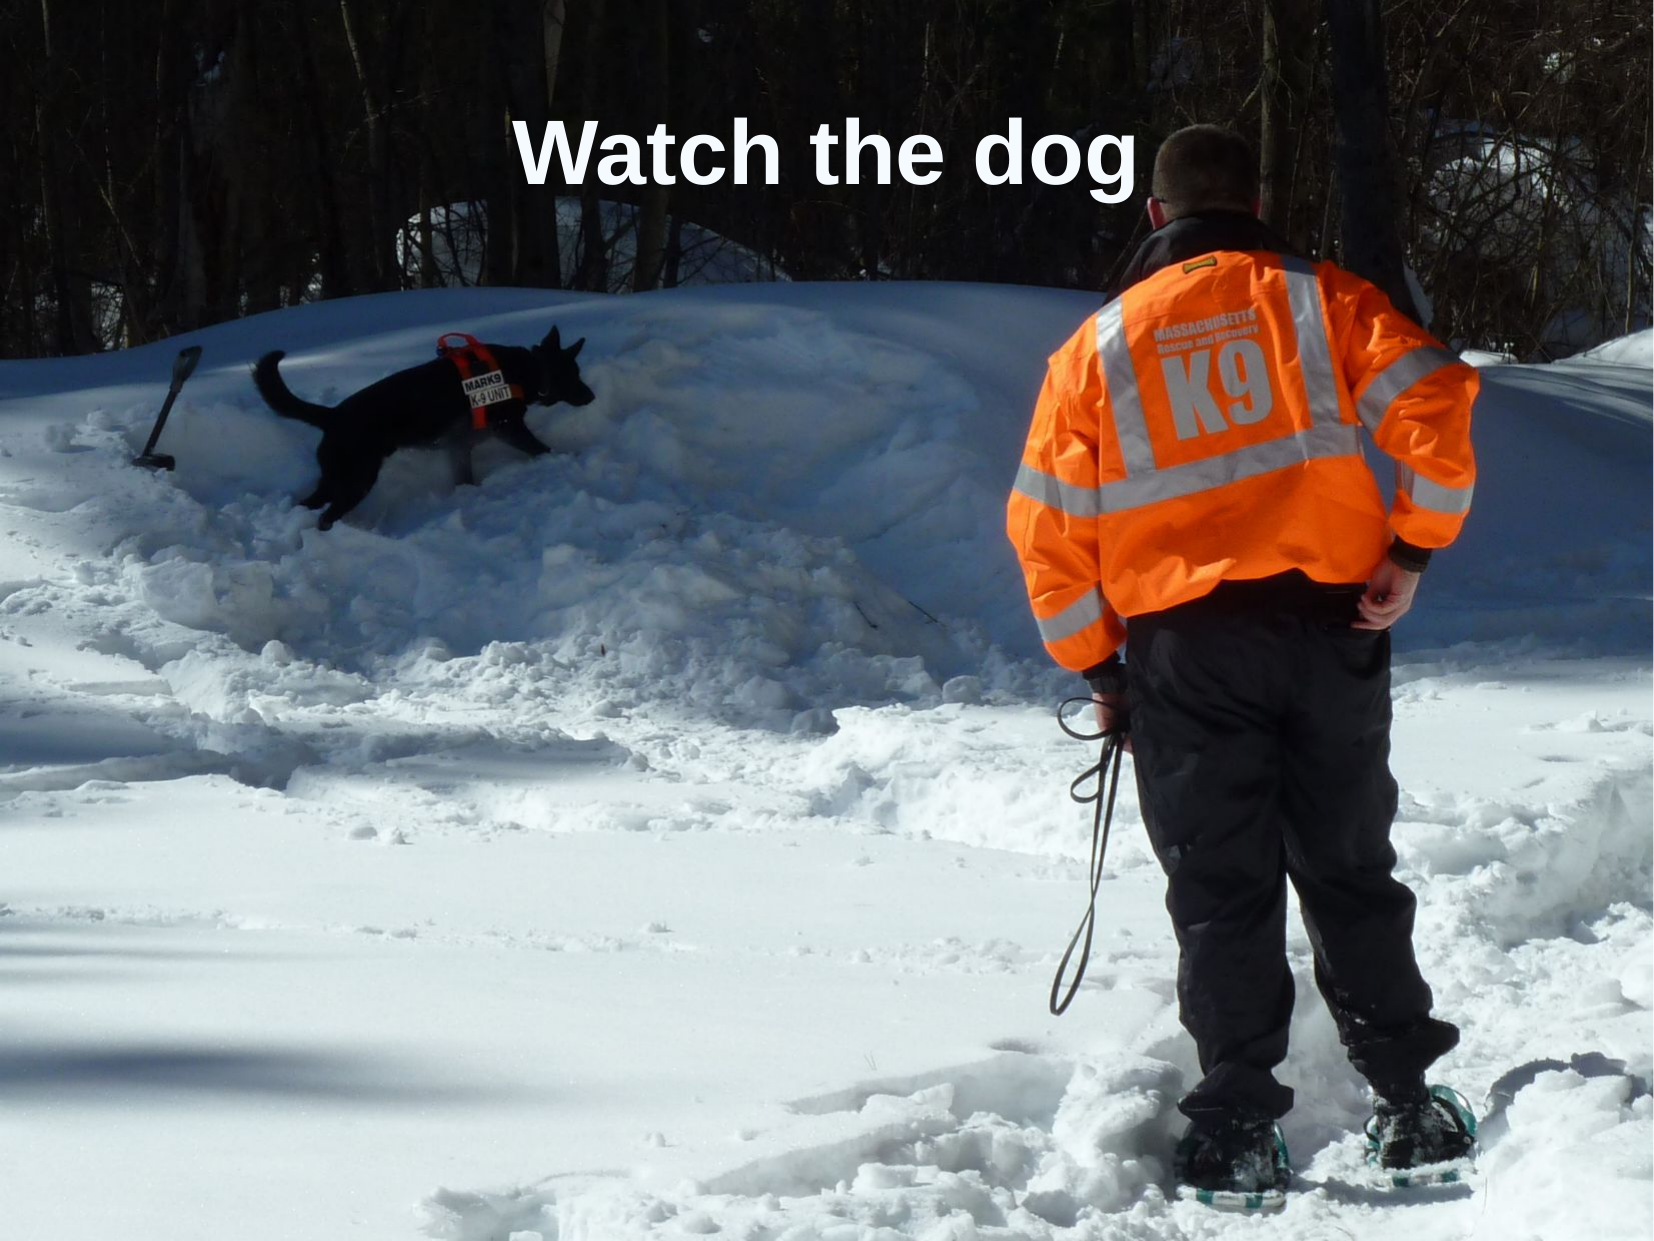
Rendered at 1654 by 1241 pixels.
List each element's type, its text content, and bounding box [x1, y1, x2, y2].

title Watch the dog [82, 49, 1571, 257]
picture [0, 0, 1654, 1241]
